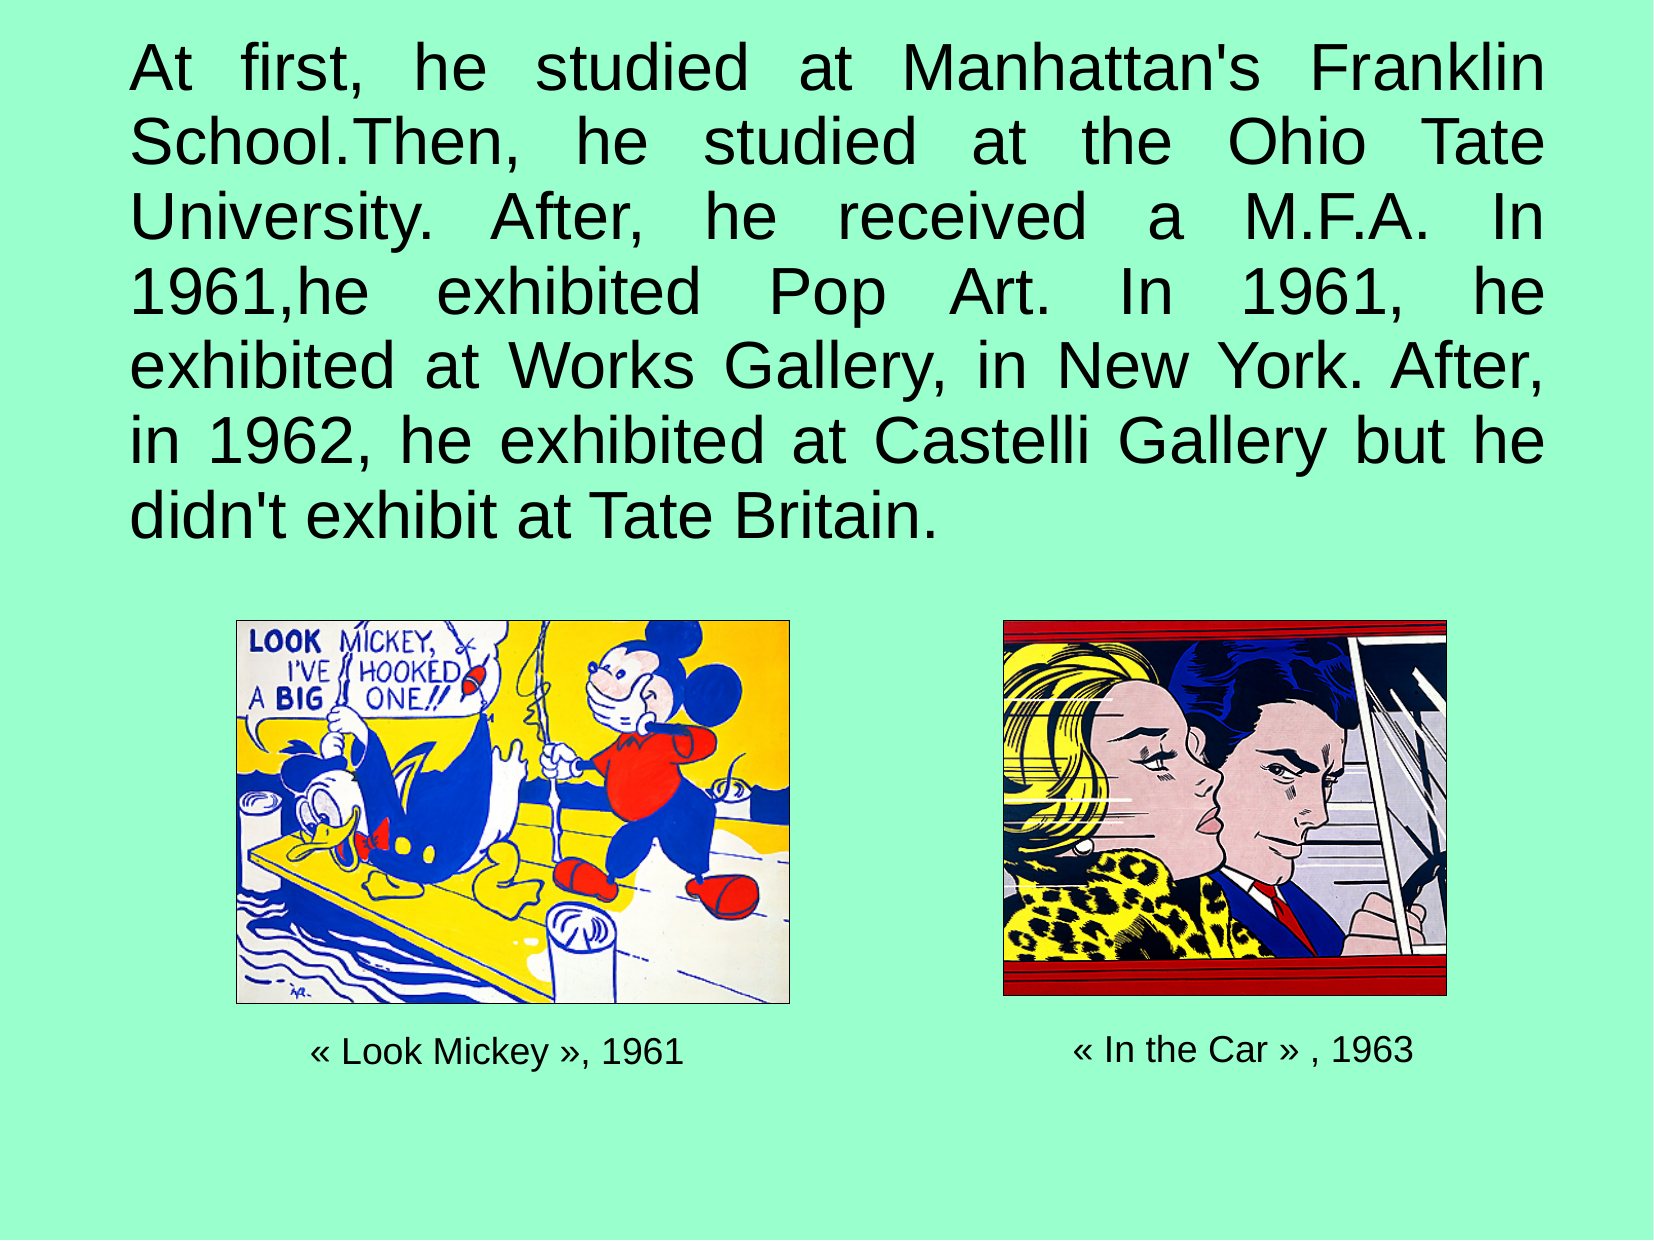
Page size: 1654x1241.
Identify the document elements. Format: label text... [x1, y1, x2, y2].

text_box « In the Car » , 1963 [1057, 1020, 1472, 1091]
text_box « Look Mickey », 1961 [295, 1023, 739, 1093]
list At first, he studied at Manhattan's Franklin School.Then, he studied at the Ohio Tate University. After, he received a M.F.A. In 1961,he exhibited Pop Art. In 1961, he exhibited at Works Gallery, in New York. After, in 1962, he exhibited at Castelli Gallery but he didn't exhibit at Tate Britain. [59, 29, 1548, 553]
picture [236, 620, 790, 1004]
picture [1003, 620, 1447, 996]
